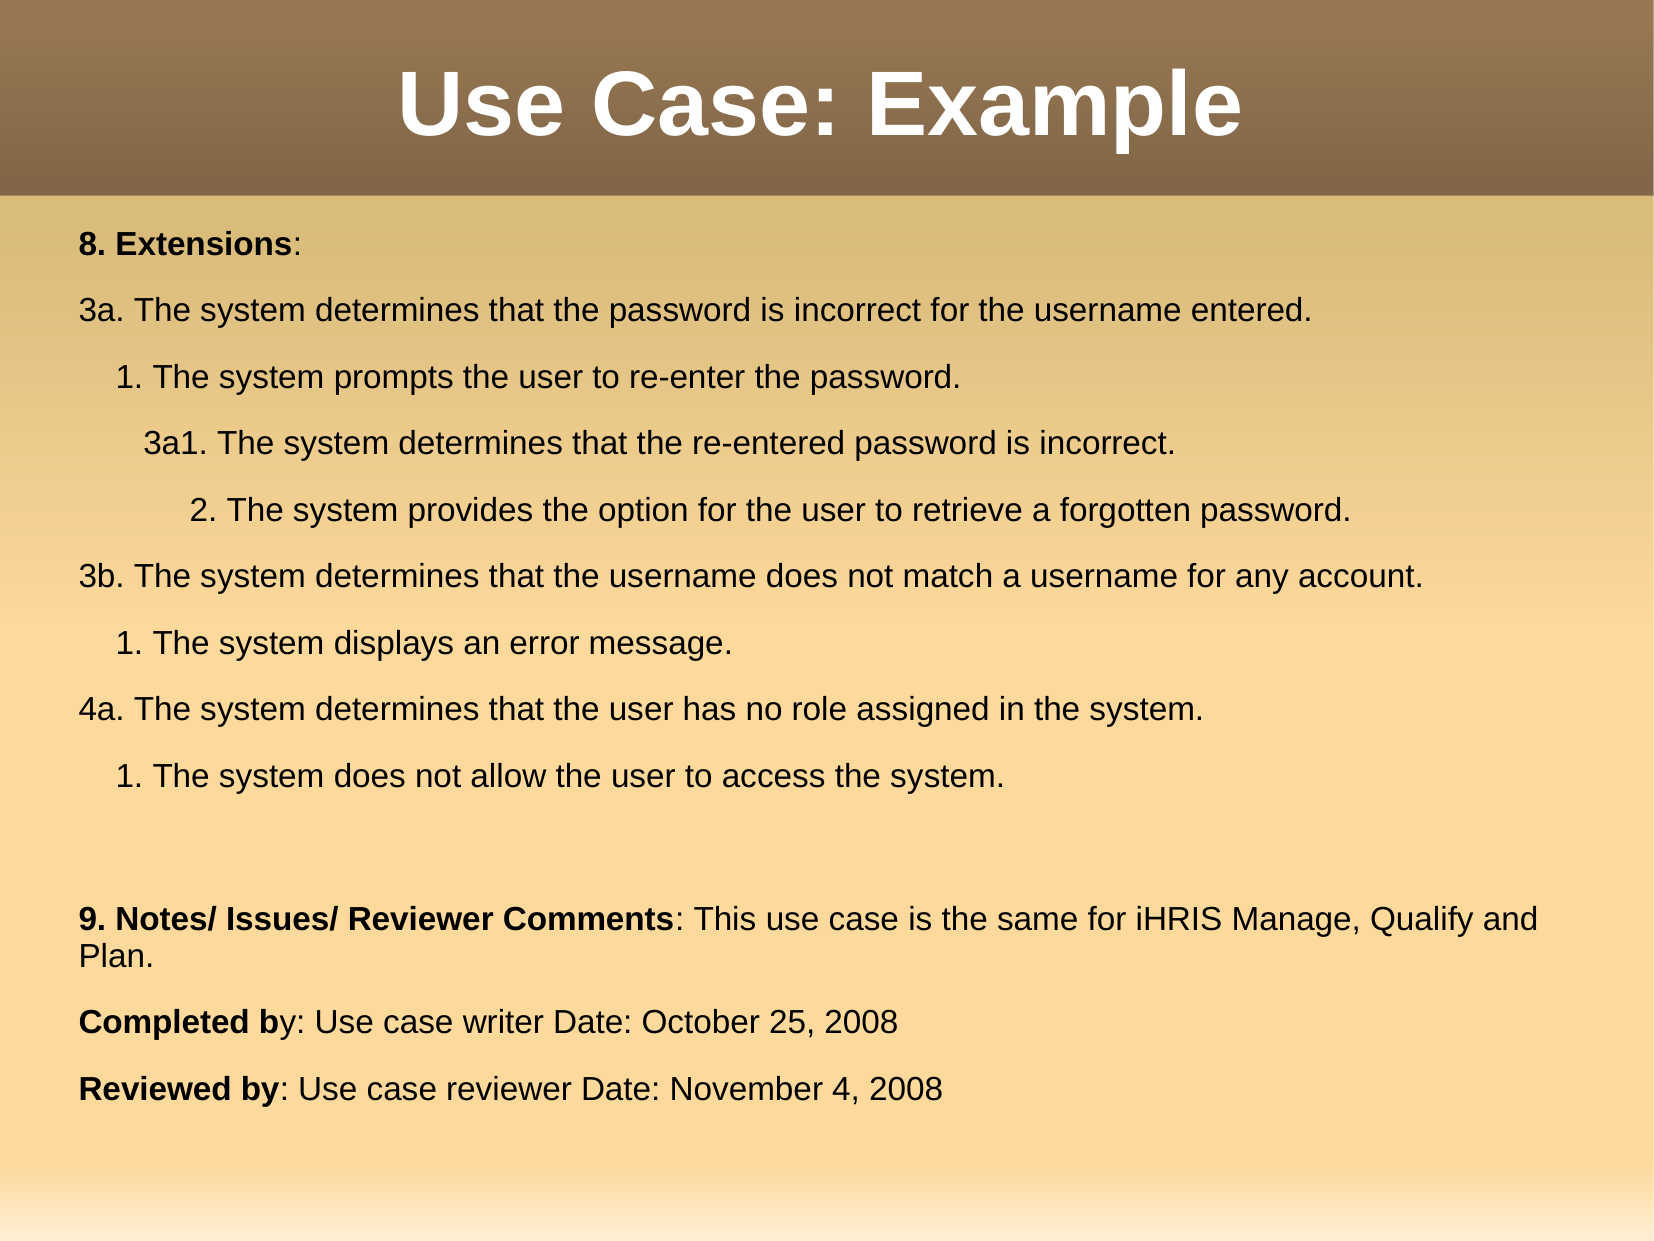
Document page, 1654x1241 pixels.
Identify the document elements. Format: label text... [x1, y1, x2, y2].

title Use Case: Example [76, 7, 1565, 200]
list 8. Extensions: 3a. The system determines that the password is incorrect for the username entered. 1. The system prompts the user to re-enter the password. 3a1. The system determines that the re-entered password is incorrect. 2. The system provides the option for the user to retrieve a forgotten password. 3b. The system determines that the username does not match a username for any account. 1. The system displays an error message. 4a. The system determines that the user has no role assigned in the system. 1. The system does not allow the user to access the system. 9. Notes/ Issues/ Reviewer Comments: This use case is the same for iHRIS Manage, Qualify and Plan. Completed by: Use case writer Date: October 25, 2008 Reviewed by: Use case reviewer Date: November 4, 2008 [78, 225, 1567, 1241]
picture [0, 0, 1654, 1241]
